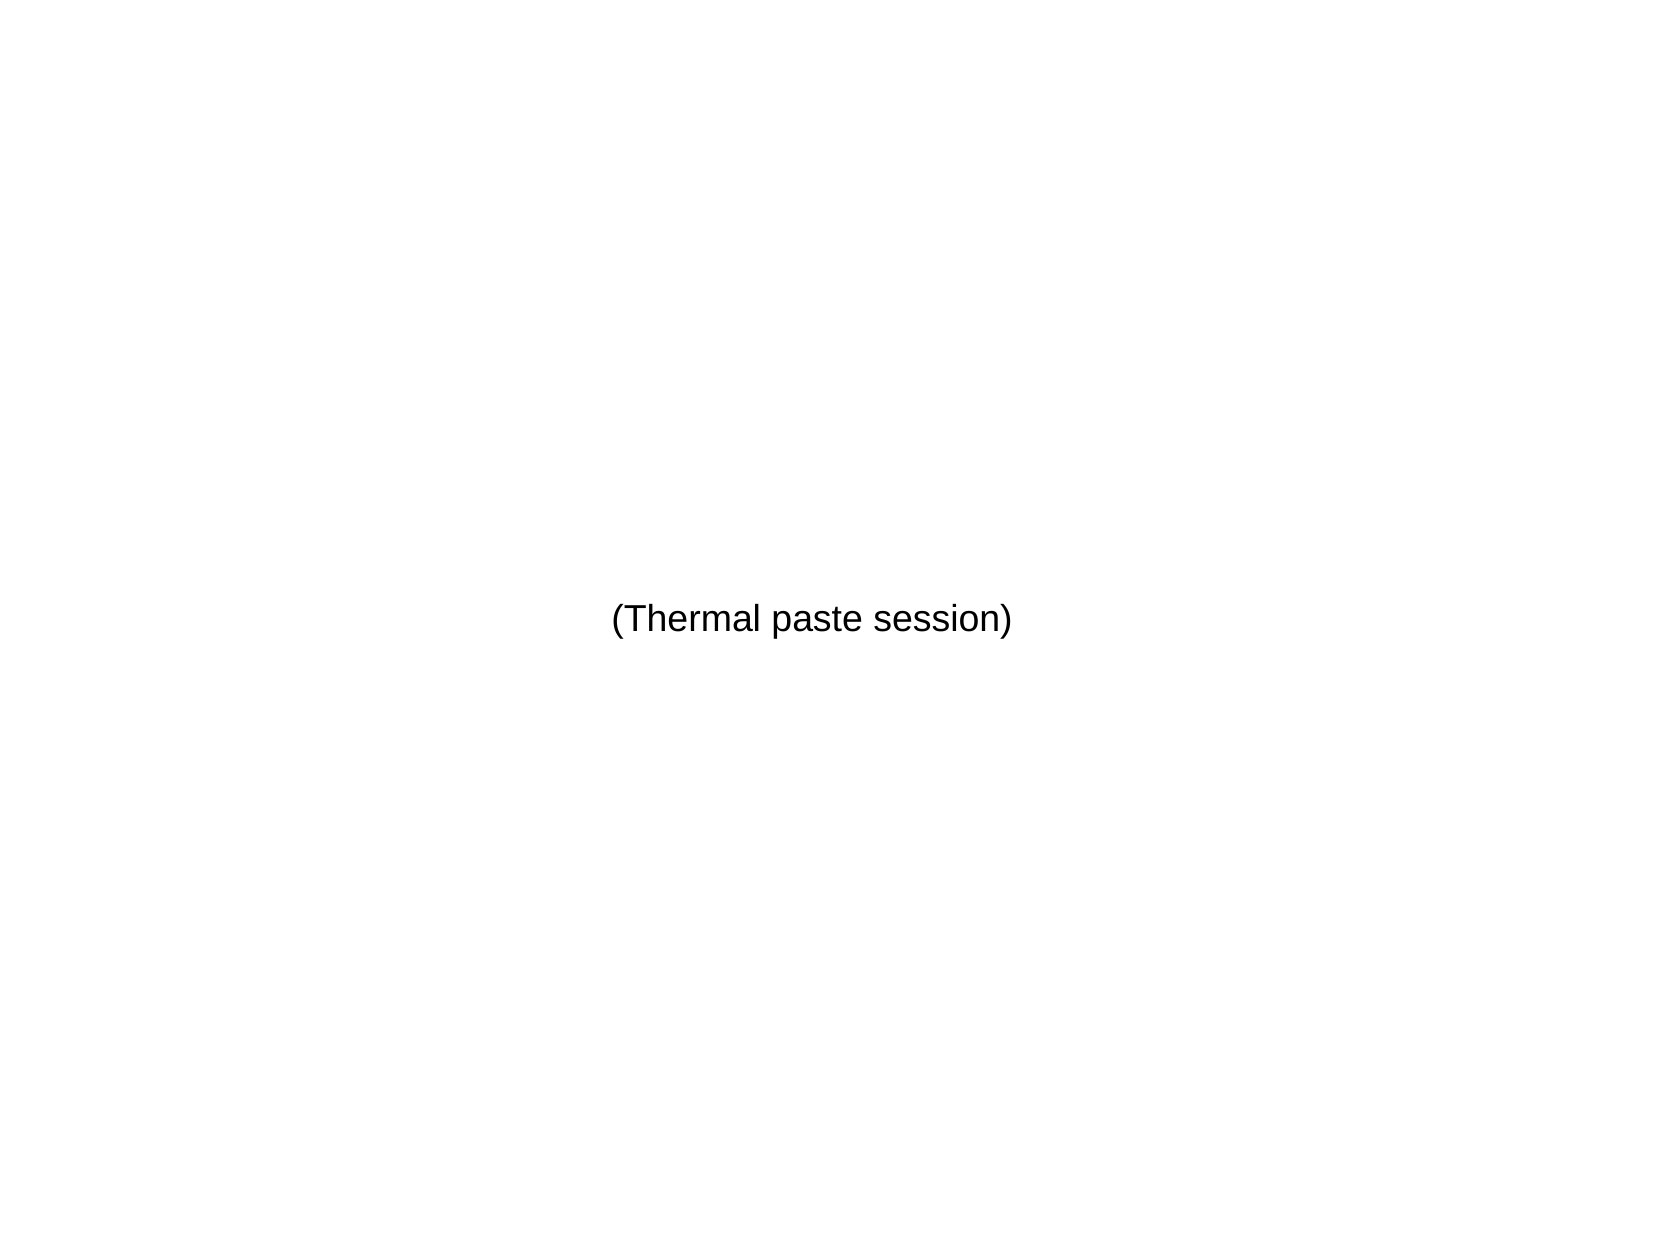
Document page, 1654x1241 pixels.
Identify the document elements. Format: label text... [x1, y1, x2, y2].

text_box (Thermal paste session) [295, 590, 1329, 648]
